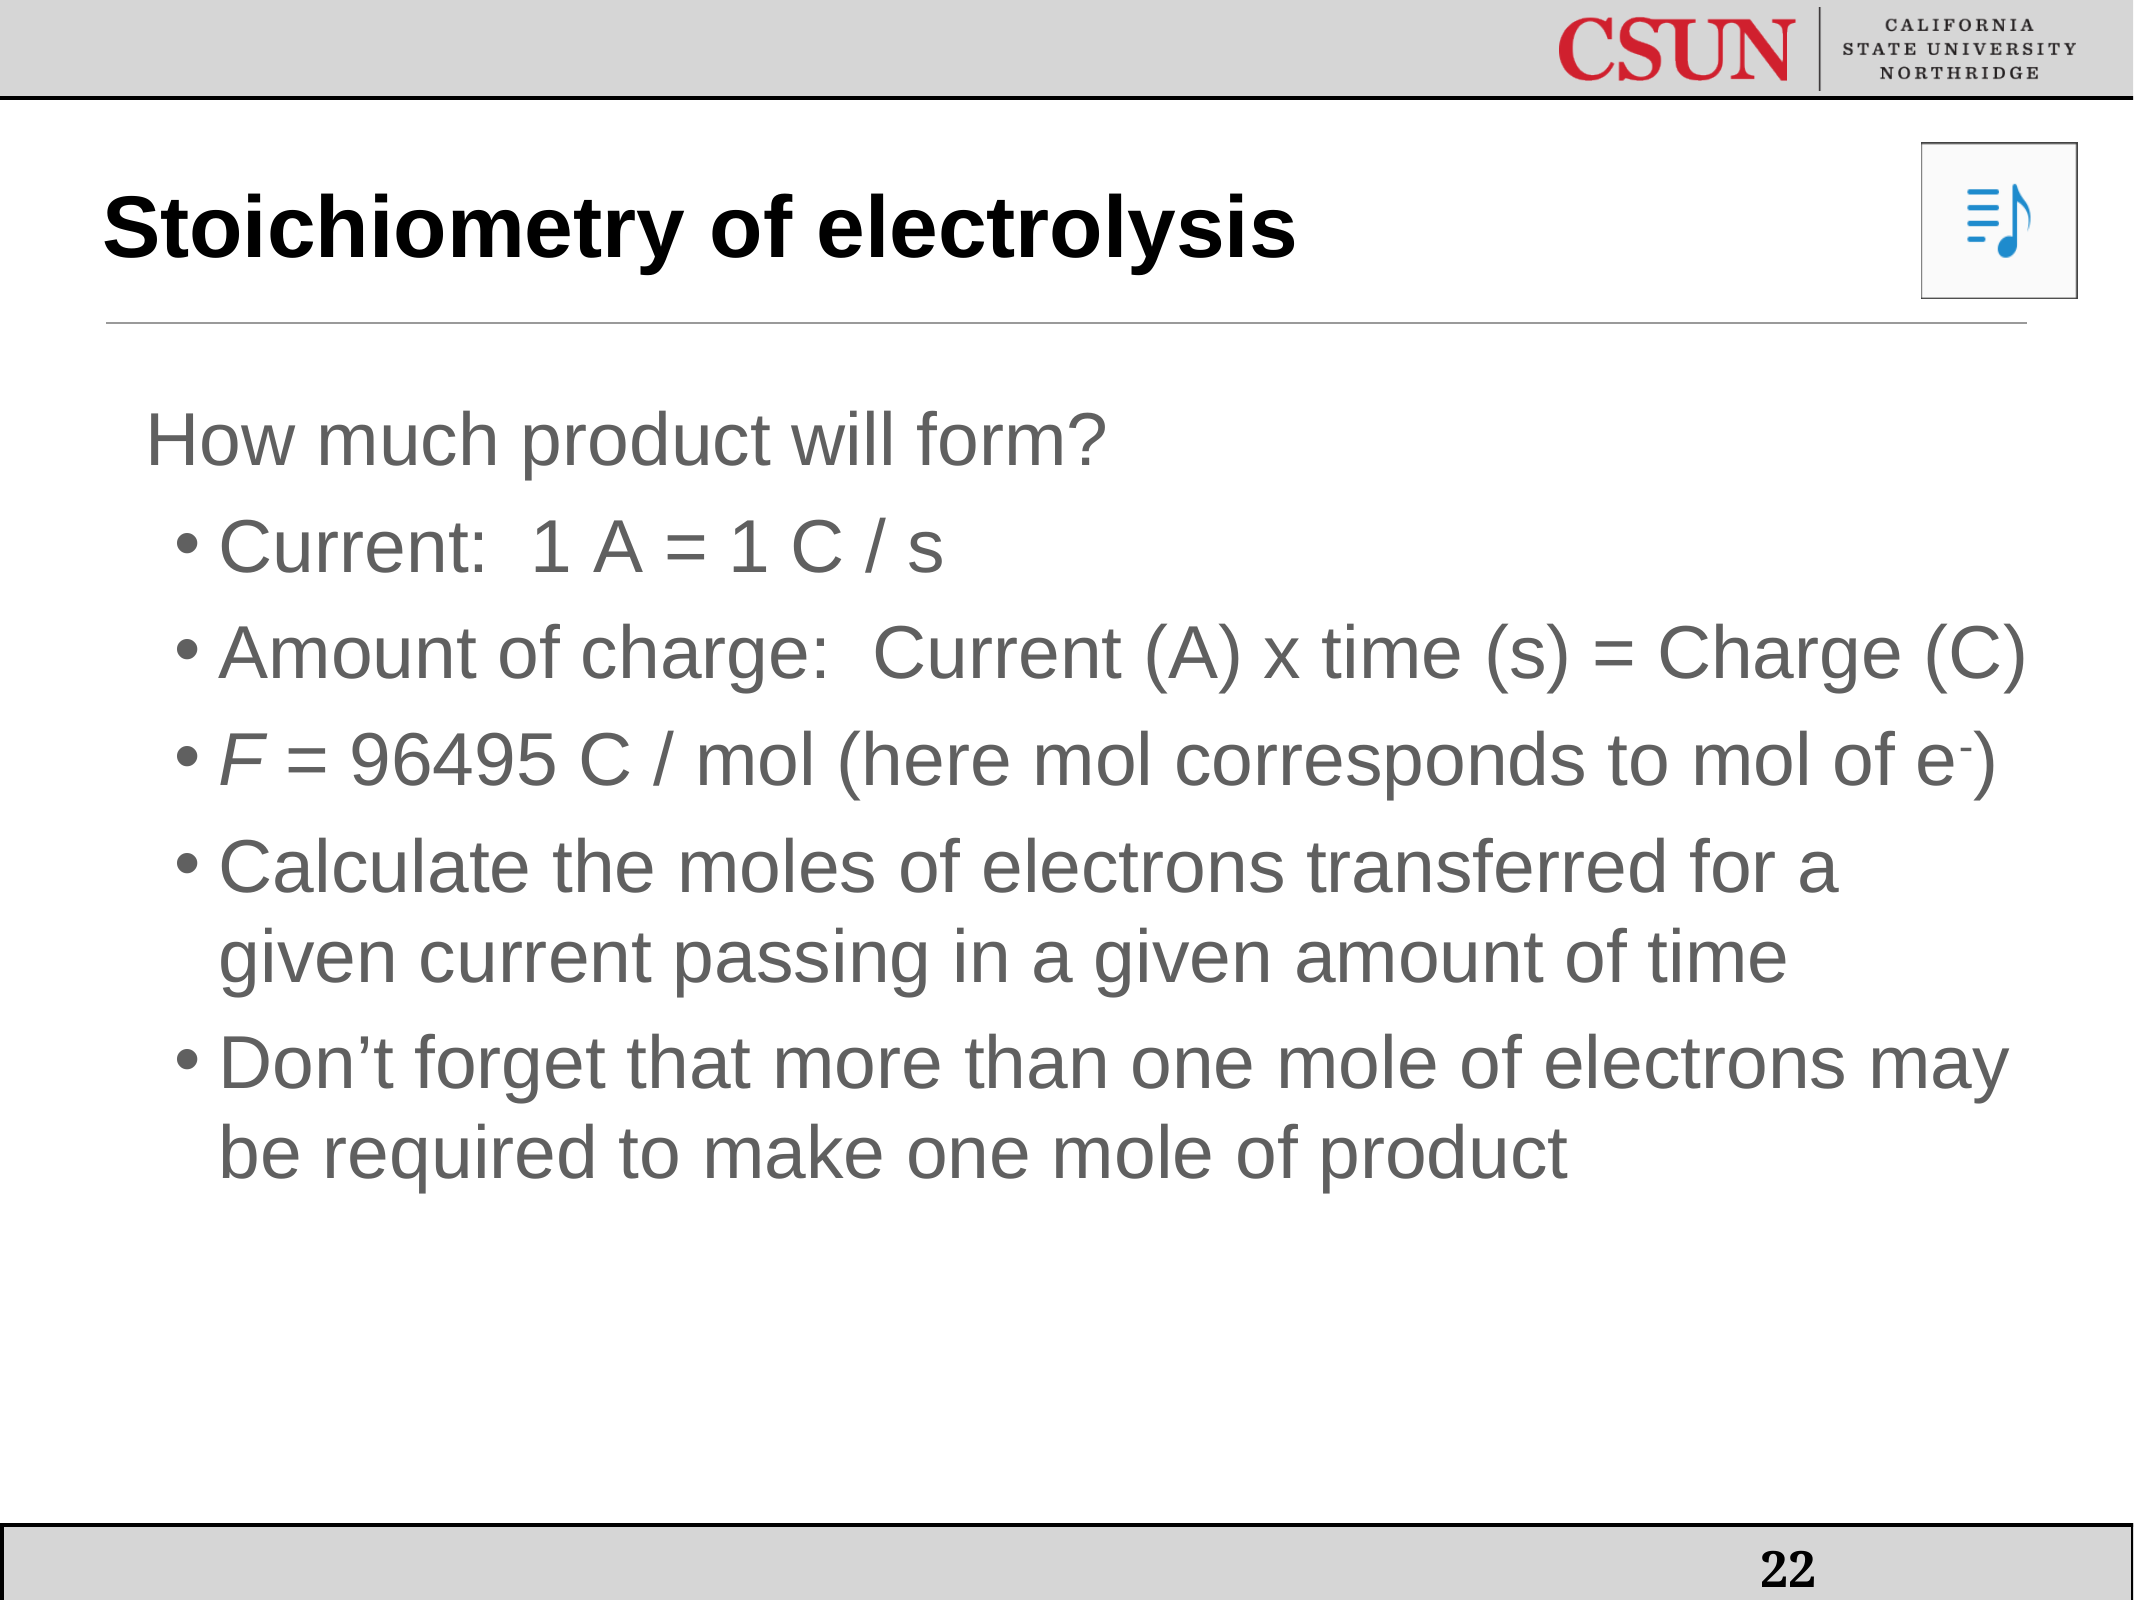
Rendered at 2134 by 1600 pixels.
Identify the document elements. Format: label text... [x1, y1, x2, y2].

list How much product will form? Current: 1 A = 1 C / s Amount of charge: Current (A) x time (s) = Charge (C) F = 96495 C / mol (here mol corresponds to mol of e-) Calculate the moles of electrons transferred for a given current passing in a given amount of time Don’t forget that more than one mole of electrons may be required to make one mole of product [93, 382, 2040, 1460]
text_box [1920, 141, 2079, 301]
picture [1559, 7, 2076, 91]
title Stoichiometry of electrolysis [93, 104, 2040, 284]
